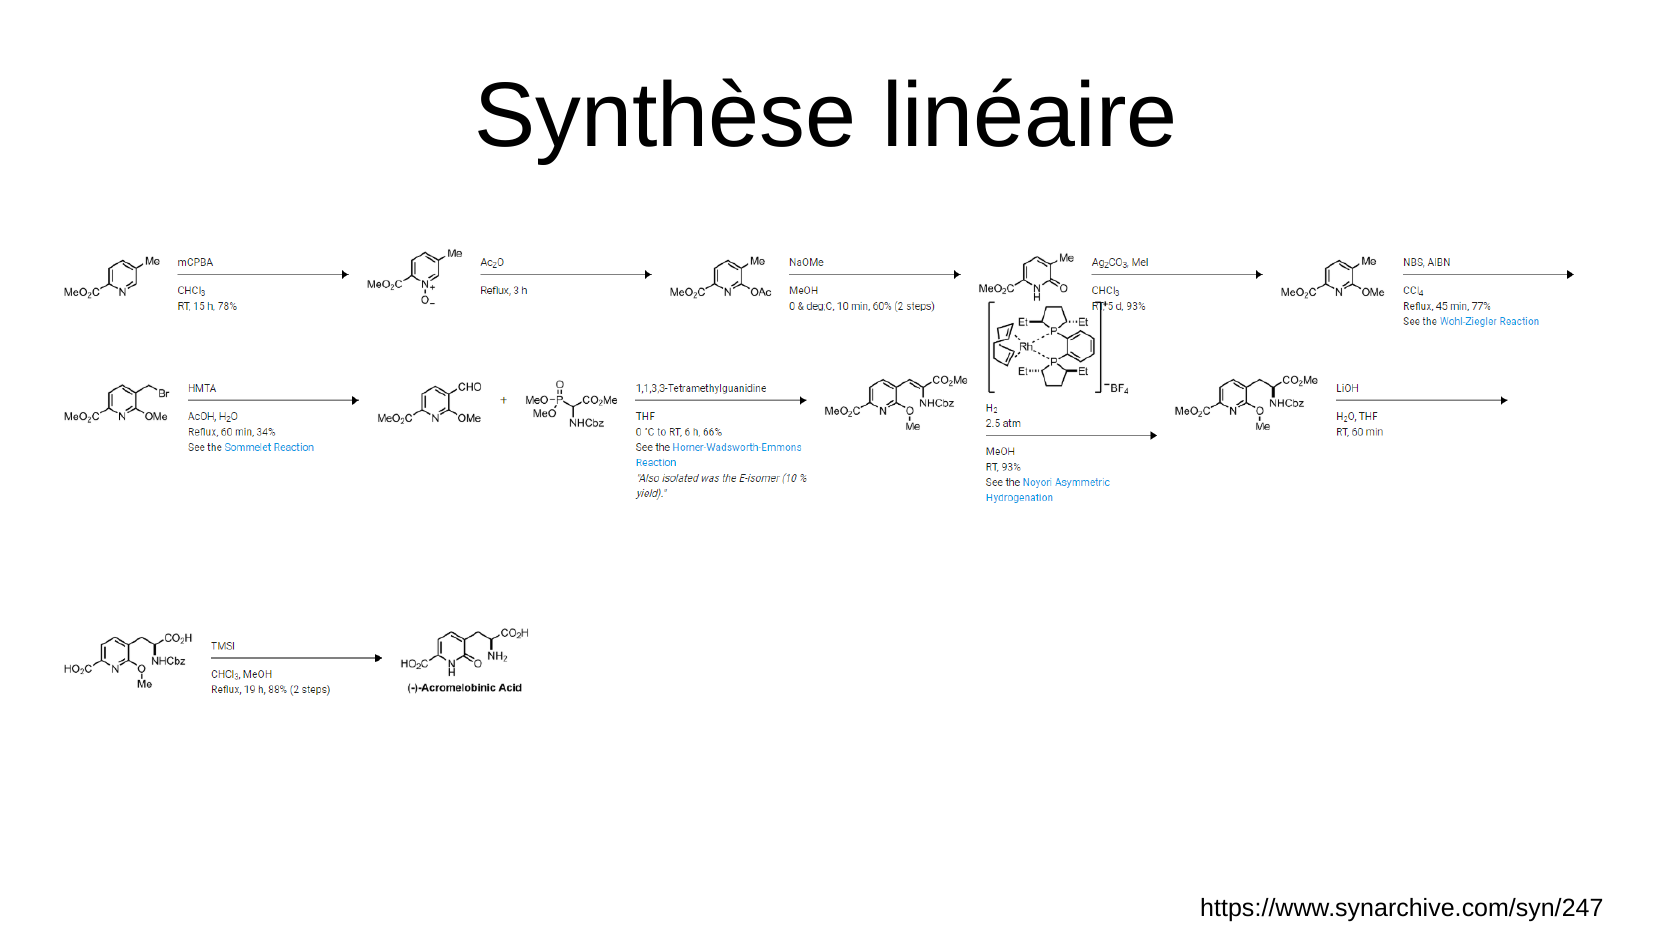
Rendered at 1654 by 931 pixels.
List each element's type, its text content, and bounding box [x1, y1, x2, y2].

picture [59, 215, 1602, 709]
text_box https://www.synarchive.com/syn/247 [1185, 885, 1654, 931]
title Synthèse linéaire [82, 37, 1571, 193]
